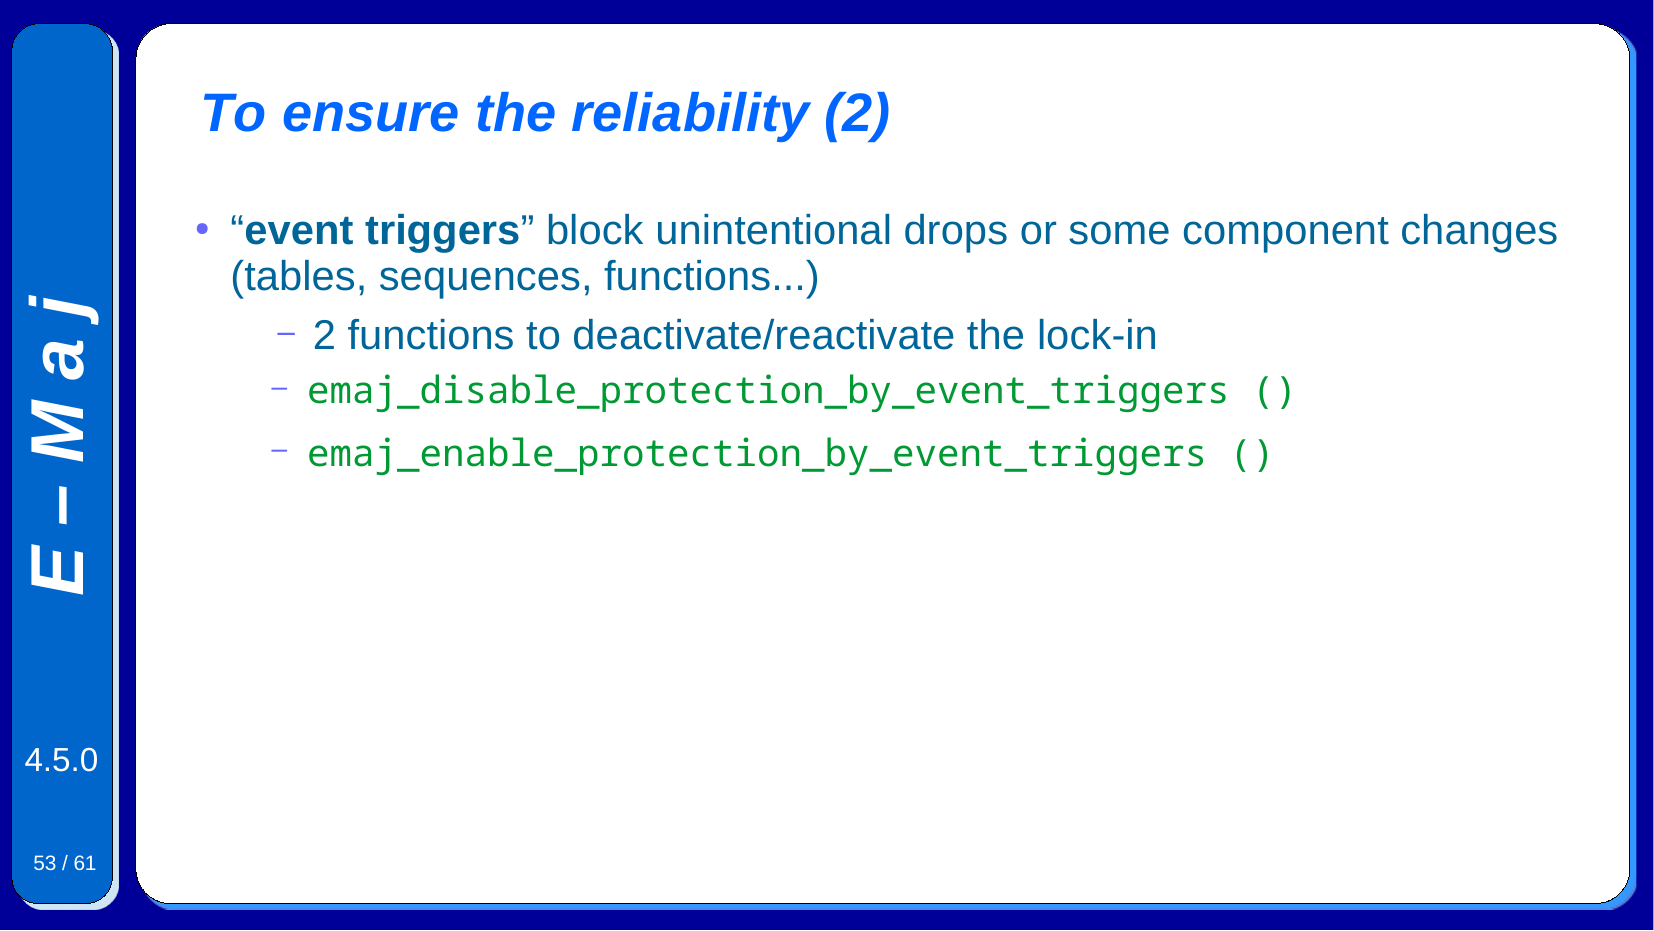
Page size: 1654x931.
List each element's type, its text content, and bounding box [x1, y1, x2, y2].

list “event triggers” block unintentional drops or some component changes (tables, sequences, functions...) 2 functions to deactivate/reactivate the lock-in emaj_disable_protection_by_event_triggers () emaj_enable_protection_by_event_triggers () [177, 206, 1587, 827]
title To ensure the reliability (2) [200, 34, 1575, 191]
